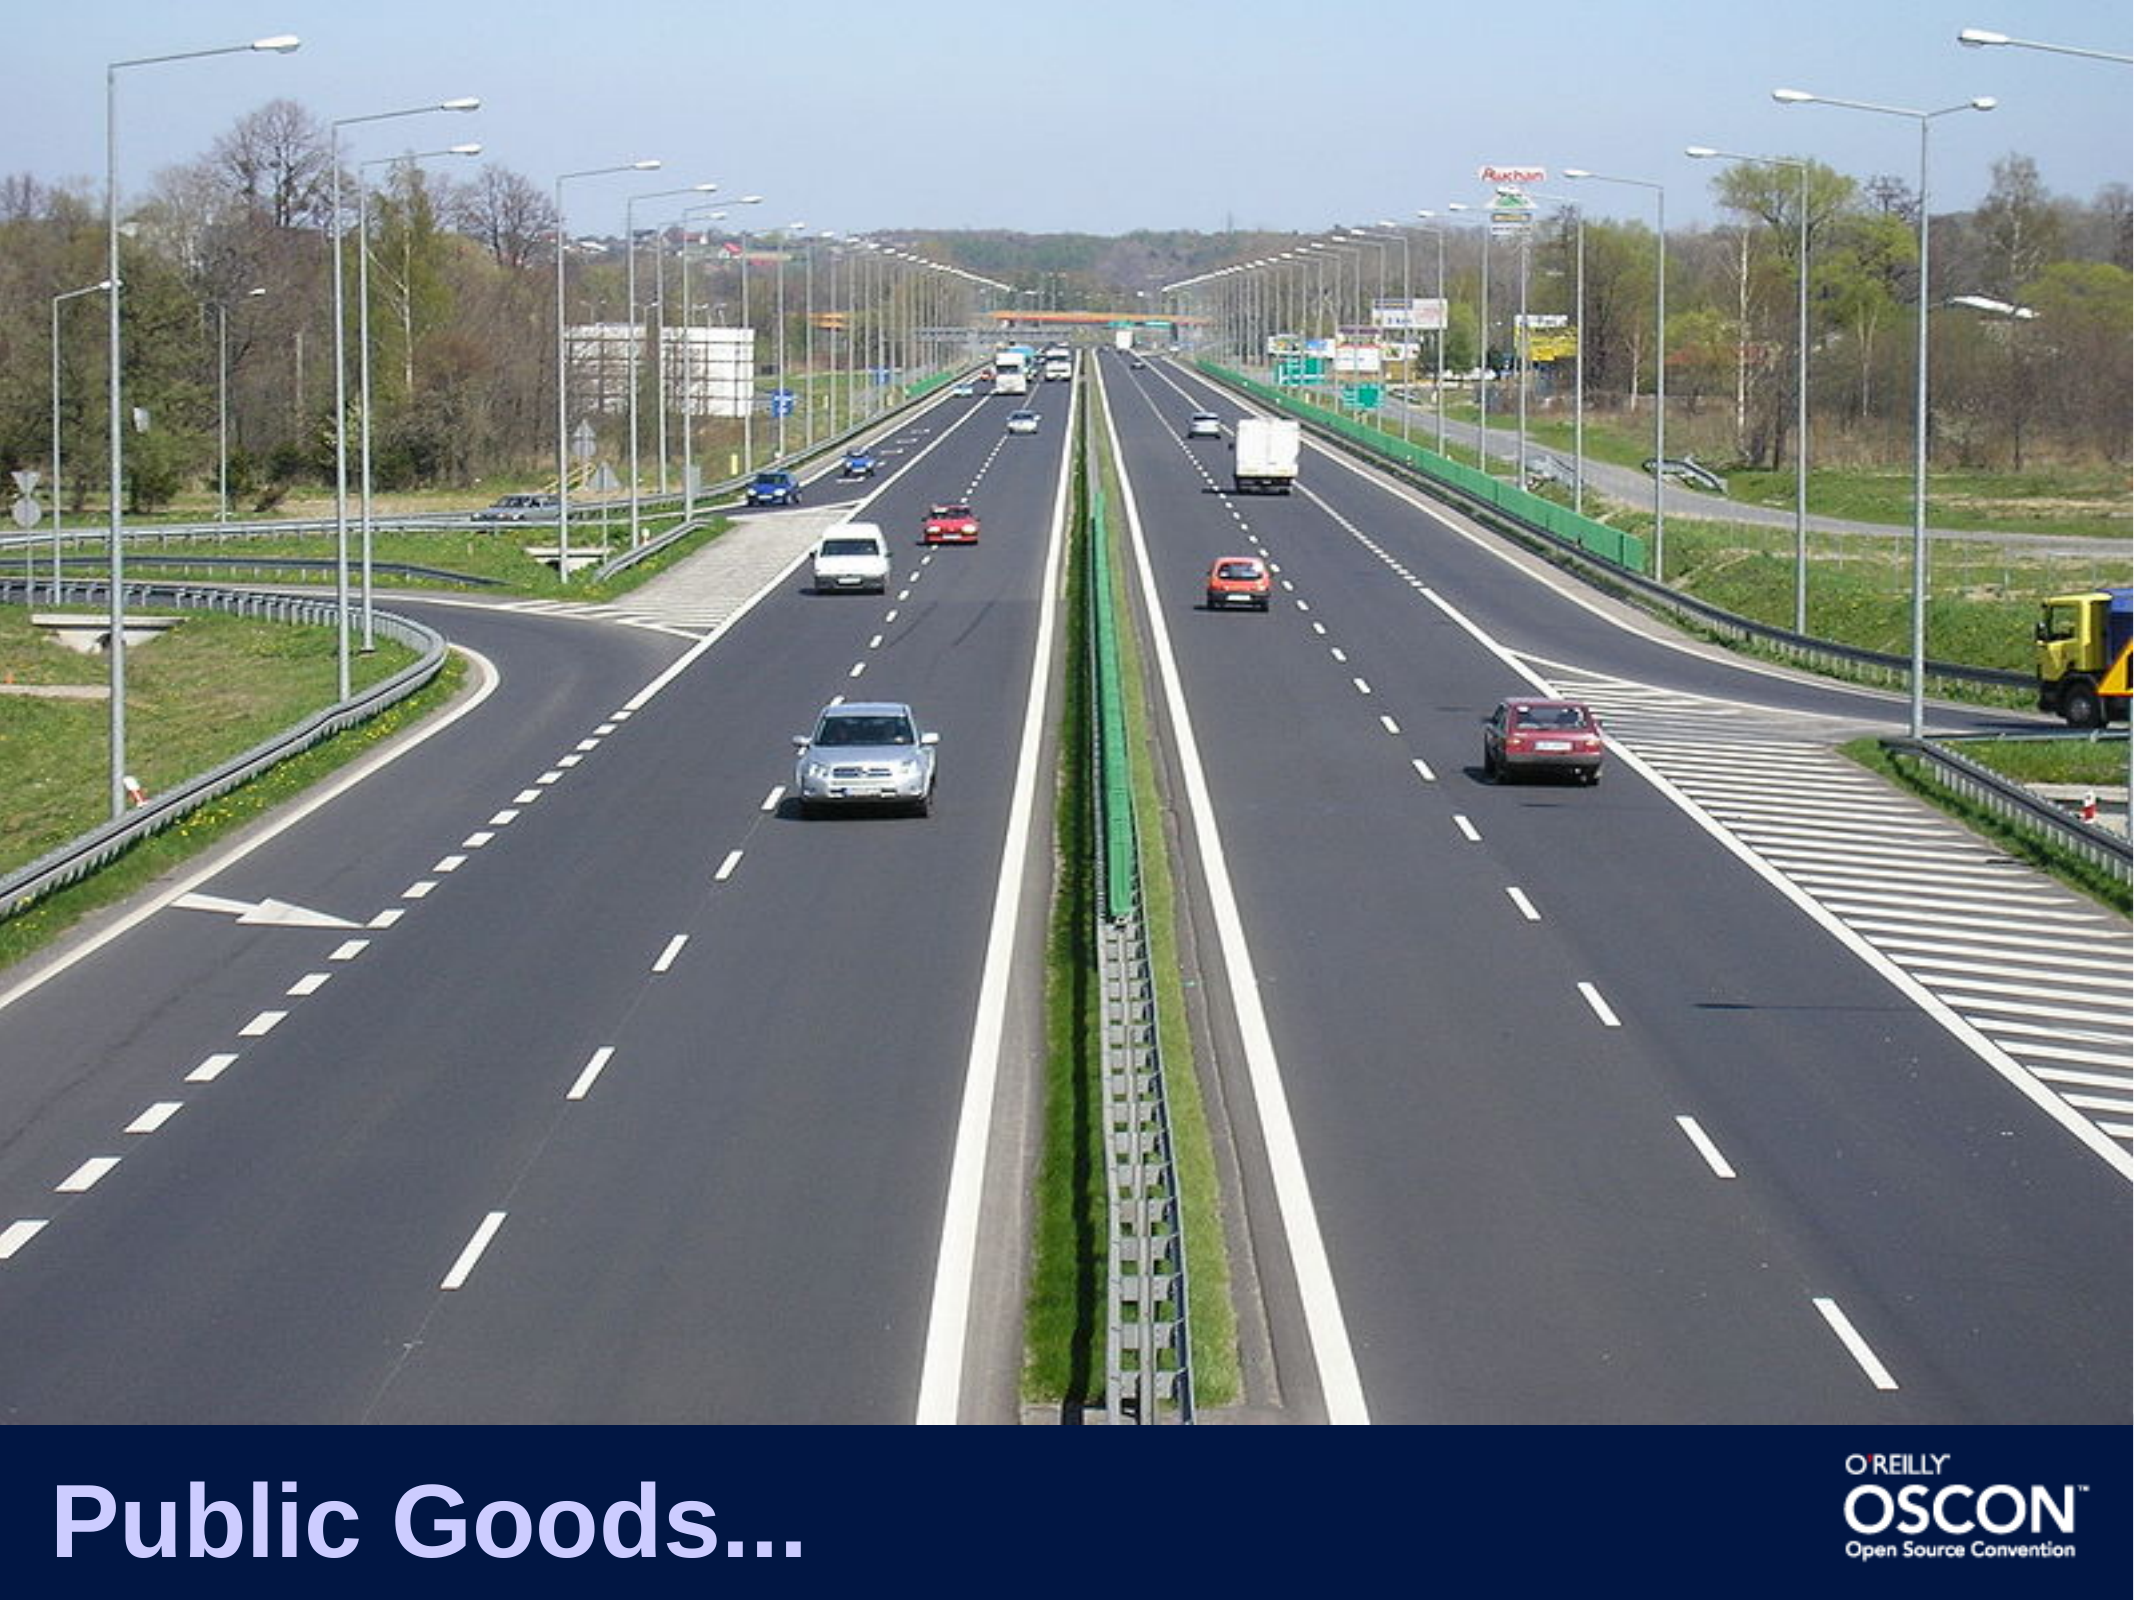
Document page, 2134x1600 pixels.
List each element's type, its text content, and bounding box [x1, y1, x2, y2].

picture [0, 0, 2134, 1600]
title Public Goods... [41, 1432, 2094, 1600]
